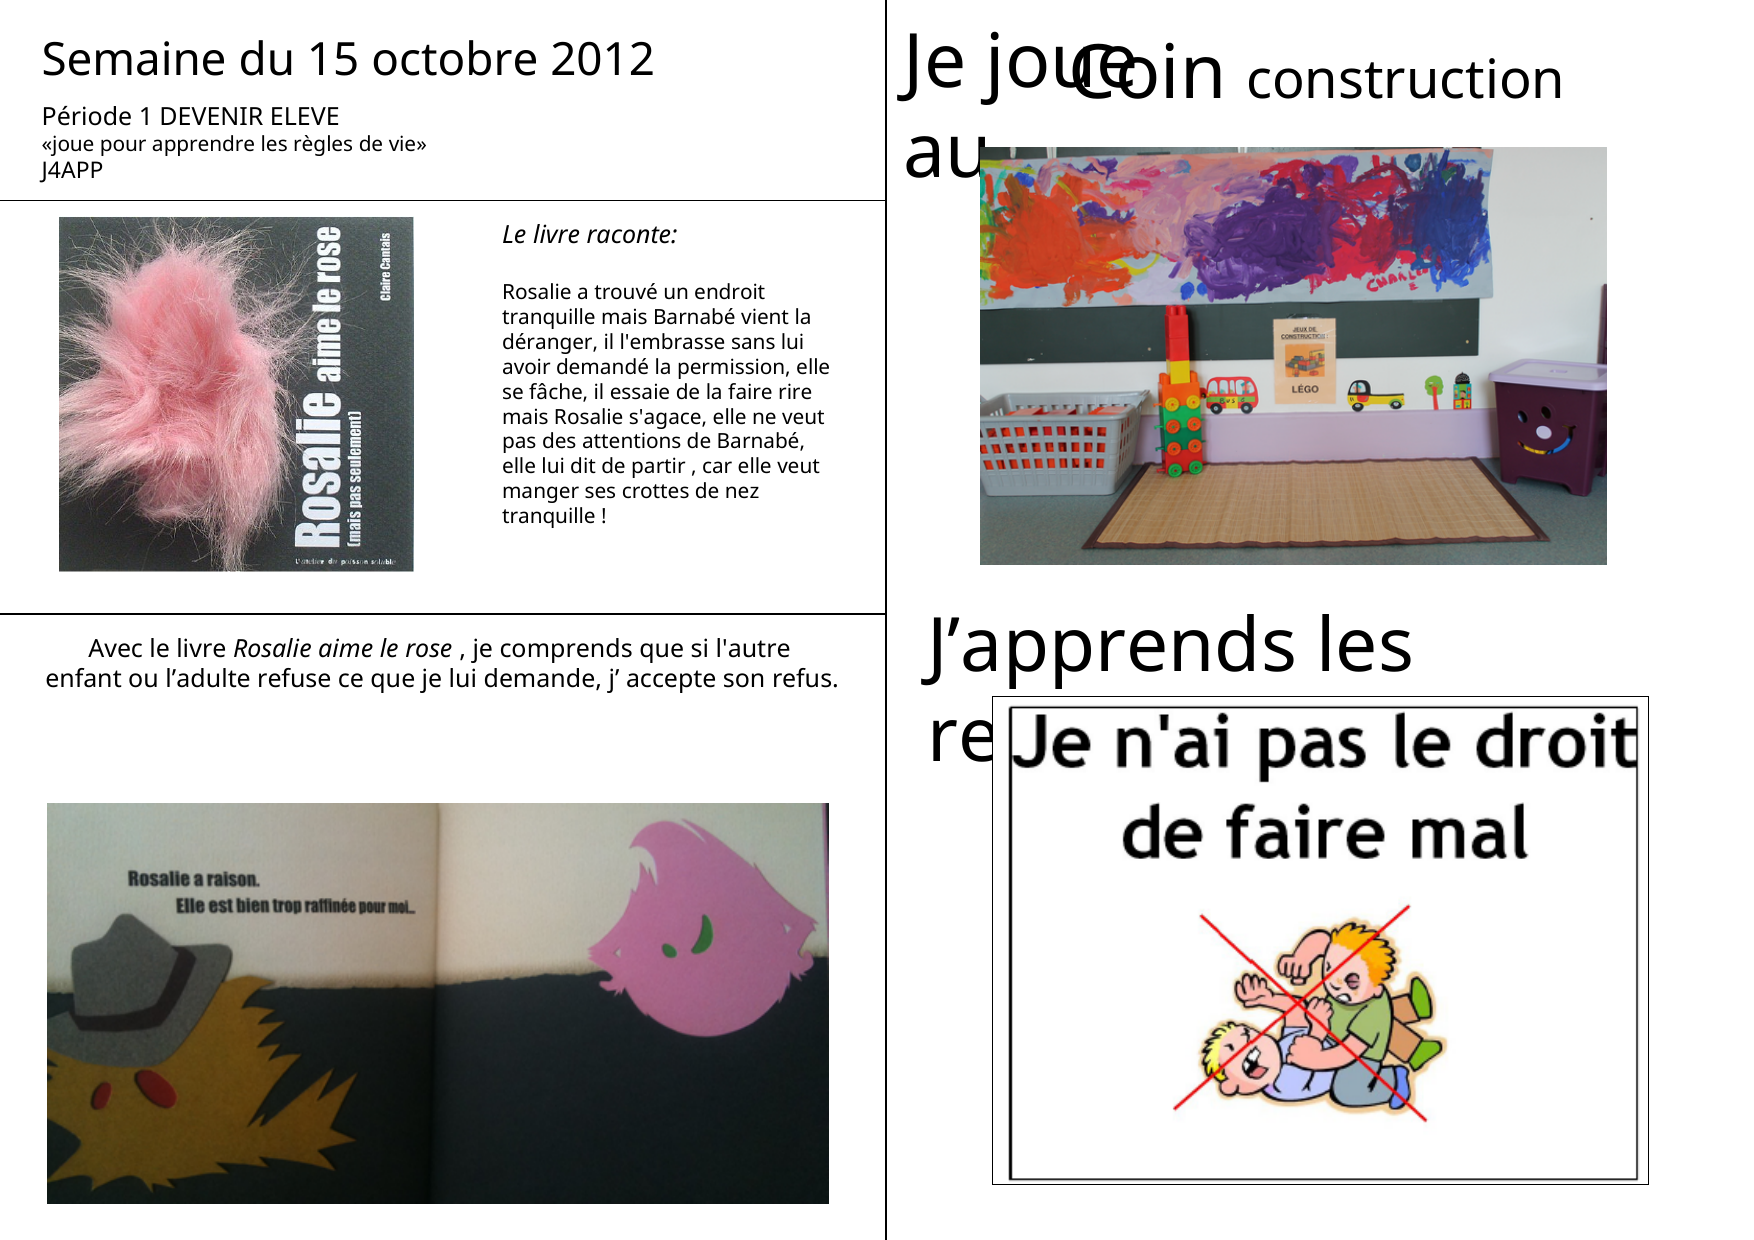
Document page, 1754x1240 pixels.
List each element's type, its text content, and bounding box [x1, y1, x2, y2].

picture [992, 696, 1649, 1185]
text_box Le livre raconte: Rosalie a trouvé un endroit tranquille mais Barnabé vient la déranger, il l'embrasse sans lui avoir demandé la permission, elle se fâche, il essaie de la faire rire mais Rosalie s'agace, elle ne veut pas des attentions de Barnabé, elle lui dit de partir , car elle veut manger ses crottes de nez tranquille ! [496, 212, 851, 591]
text_box Période 1 DEVENIR ELEVE «joue pour apprendre les règles de vie» J4APP [35, 94, 851, 189]
text_box Coin construction [1170, 17, 1737, 148]
text_box J’apprends les regles [921, 590, 1560, 697]
picture [59, 216, 414, 572]
text_box Avec le livre Rosalie aime le rose , je comprends que si l'autre enfant ou l’adulte refuse ce que je lui demande, j’ accepte son refus. [35, 626, 851, 1240]
picture [980, 147, 1607, 565]
text_box Je joue au [897, 5, 1170, 160]
picture [47, 803, 829, 1204]
text_box Semaine du 15 octobre 2012 [35, 23, 851, 94]
